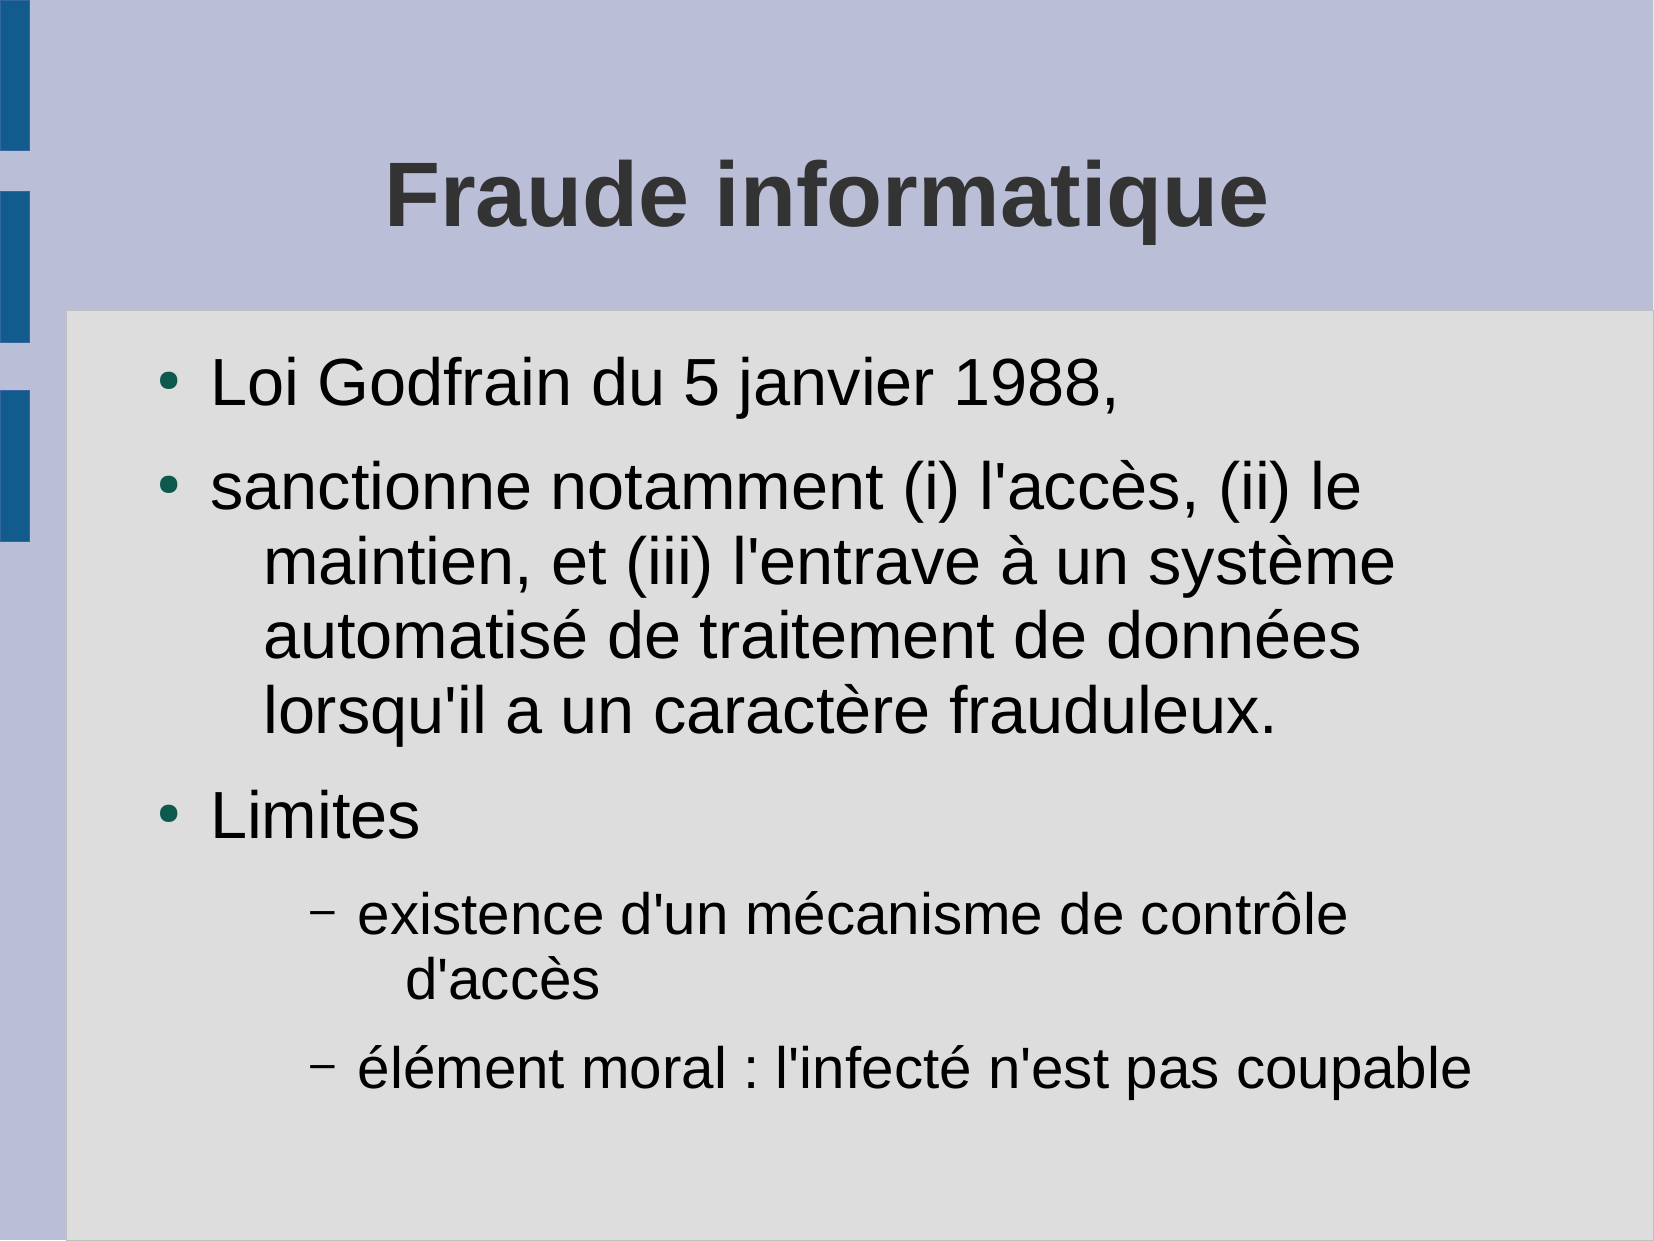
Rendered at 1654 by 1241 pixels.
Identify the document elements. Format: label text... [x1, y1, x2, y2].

title Fraude informatique [121, 91, 1534, 299]
list Loi Godfrain du 5 janvier 1988, sanctionne notamment (i) l'accès, (ii) le maintien, et (iii) l'entrave à un système automatisé de traitement de données lorsqu'il a un caractère frauduleux. Limites existence d'un mécanisme de contrôle d'accès élément moral : l'infecté n'est pas coupable [121, 344, 1534, 1127]
